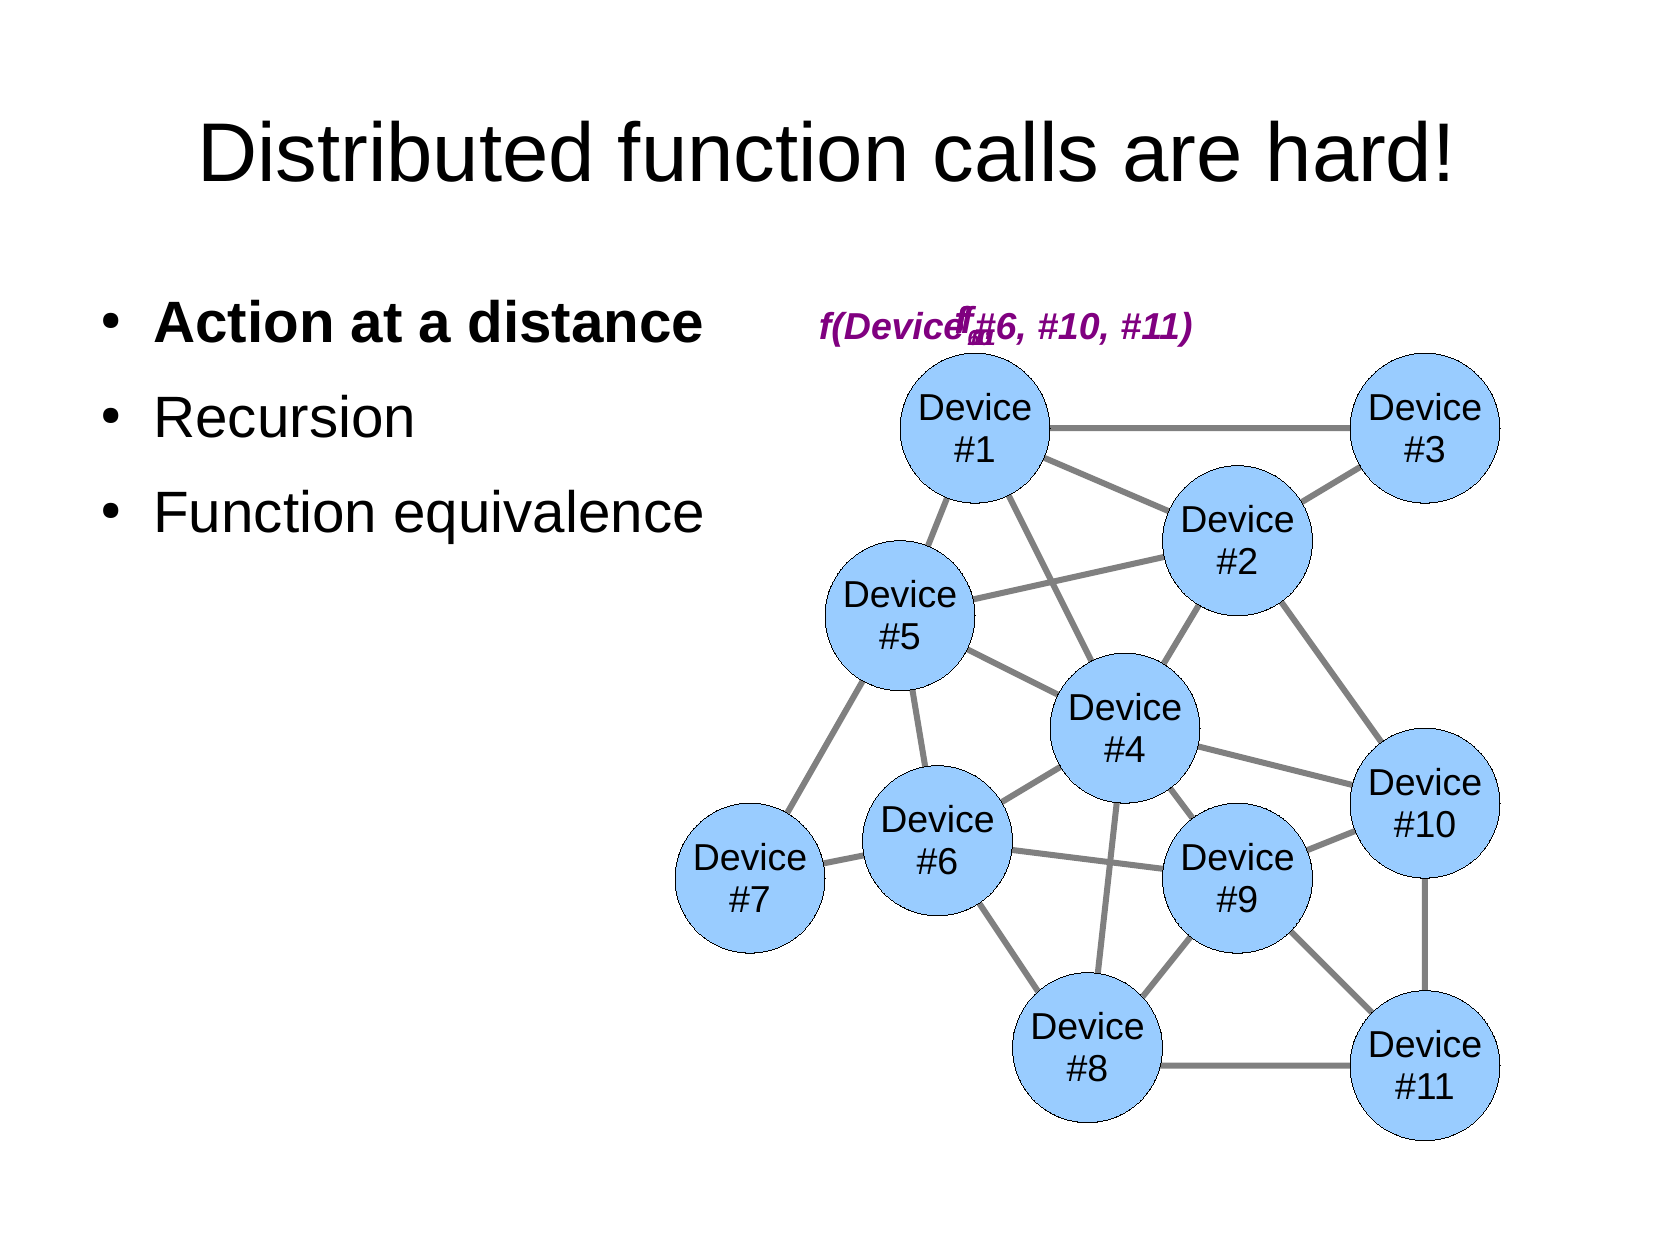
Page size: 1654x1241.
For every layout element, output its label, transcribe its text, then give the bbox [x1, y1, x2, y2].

text_box Device #2 [1162, 465, 1313, 616]
title Distributed function calls are hard! [82, 49, 1571, 257]
list Action at a distance Recursion Function equivalence [82, 290, 1571, 1094]
text_box f10 [939, 292, 1007, 358]
text_box Device #4 [1050, 653, 1201, 804]
text_box Device #10 [1350, 728, 1501, 879]
text_box f(Device #6, #10, #11) [1011, 297, 1209, 355]
text_box Device #7 [675, 803, 826, 954]
text_box Device #5 [825, 540, 976, 691]
text_box Device #9 [1162, 803, 1313, 954]
text_box f(Device #6, #10, #11) [804, 297, 939, 355]
text_box Device #6 [862, 765, 1013, 916]
text_box Device #11 [1350, 990, 1501, 1141]
text_box Device #8 [1012, 972, 1163, 1123]
text_box f11 [1007, 292, 1011, 358]
text_box Device #1 [900, 358, 1051, 504]
text_box Device #3 [1350, 353, 1501, 504]
